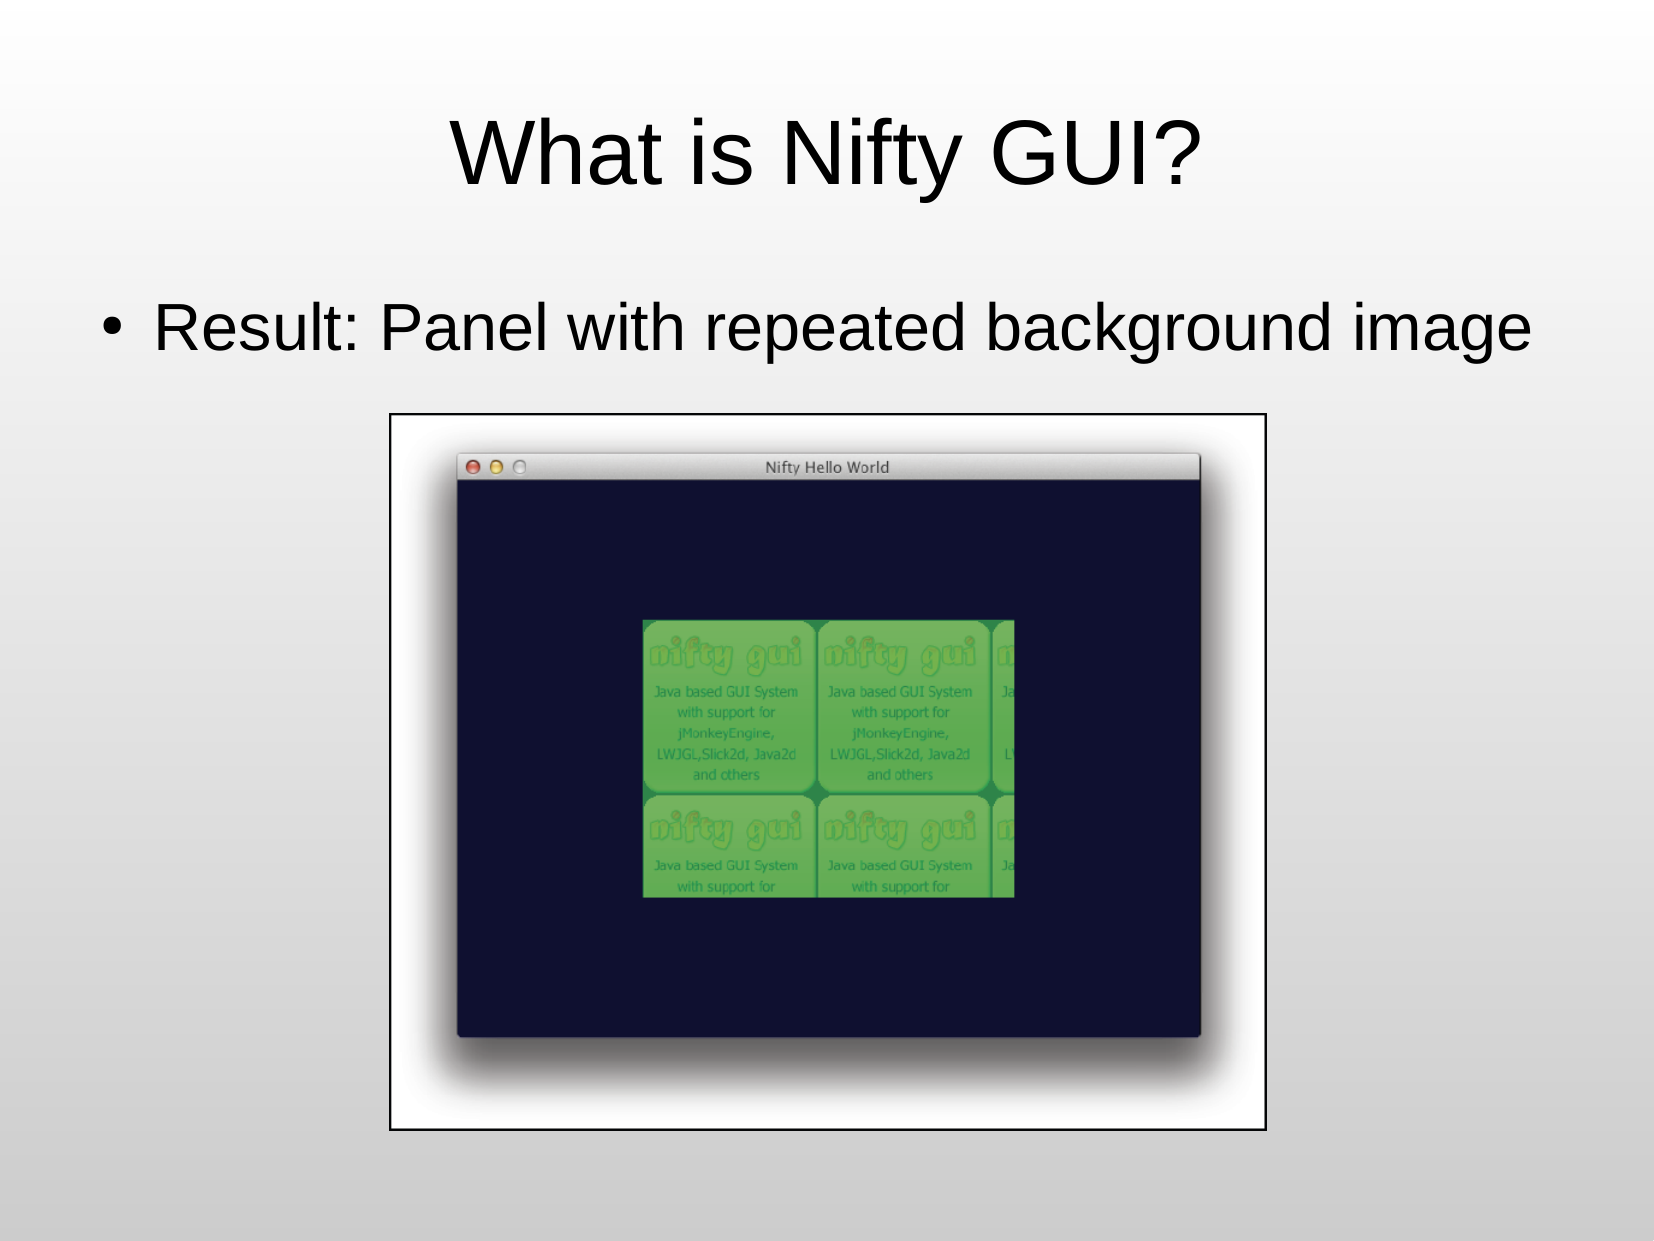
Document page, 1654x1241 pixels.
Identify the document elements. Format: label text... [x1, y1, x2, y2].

list Result: Panel with repeated background image [82, 290, 1571, 1109]
picture [389, 413, 1267, 1131]
title What is Nifty GUI? [82, 49, 1571, 257]
